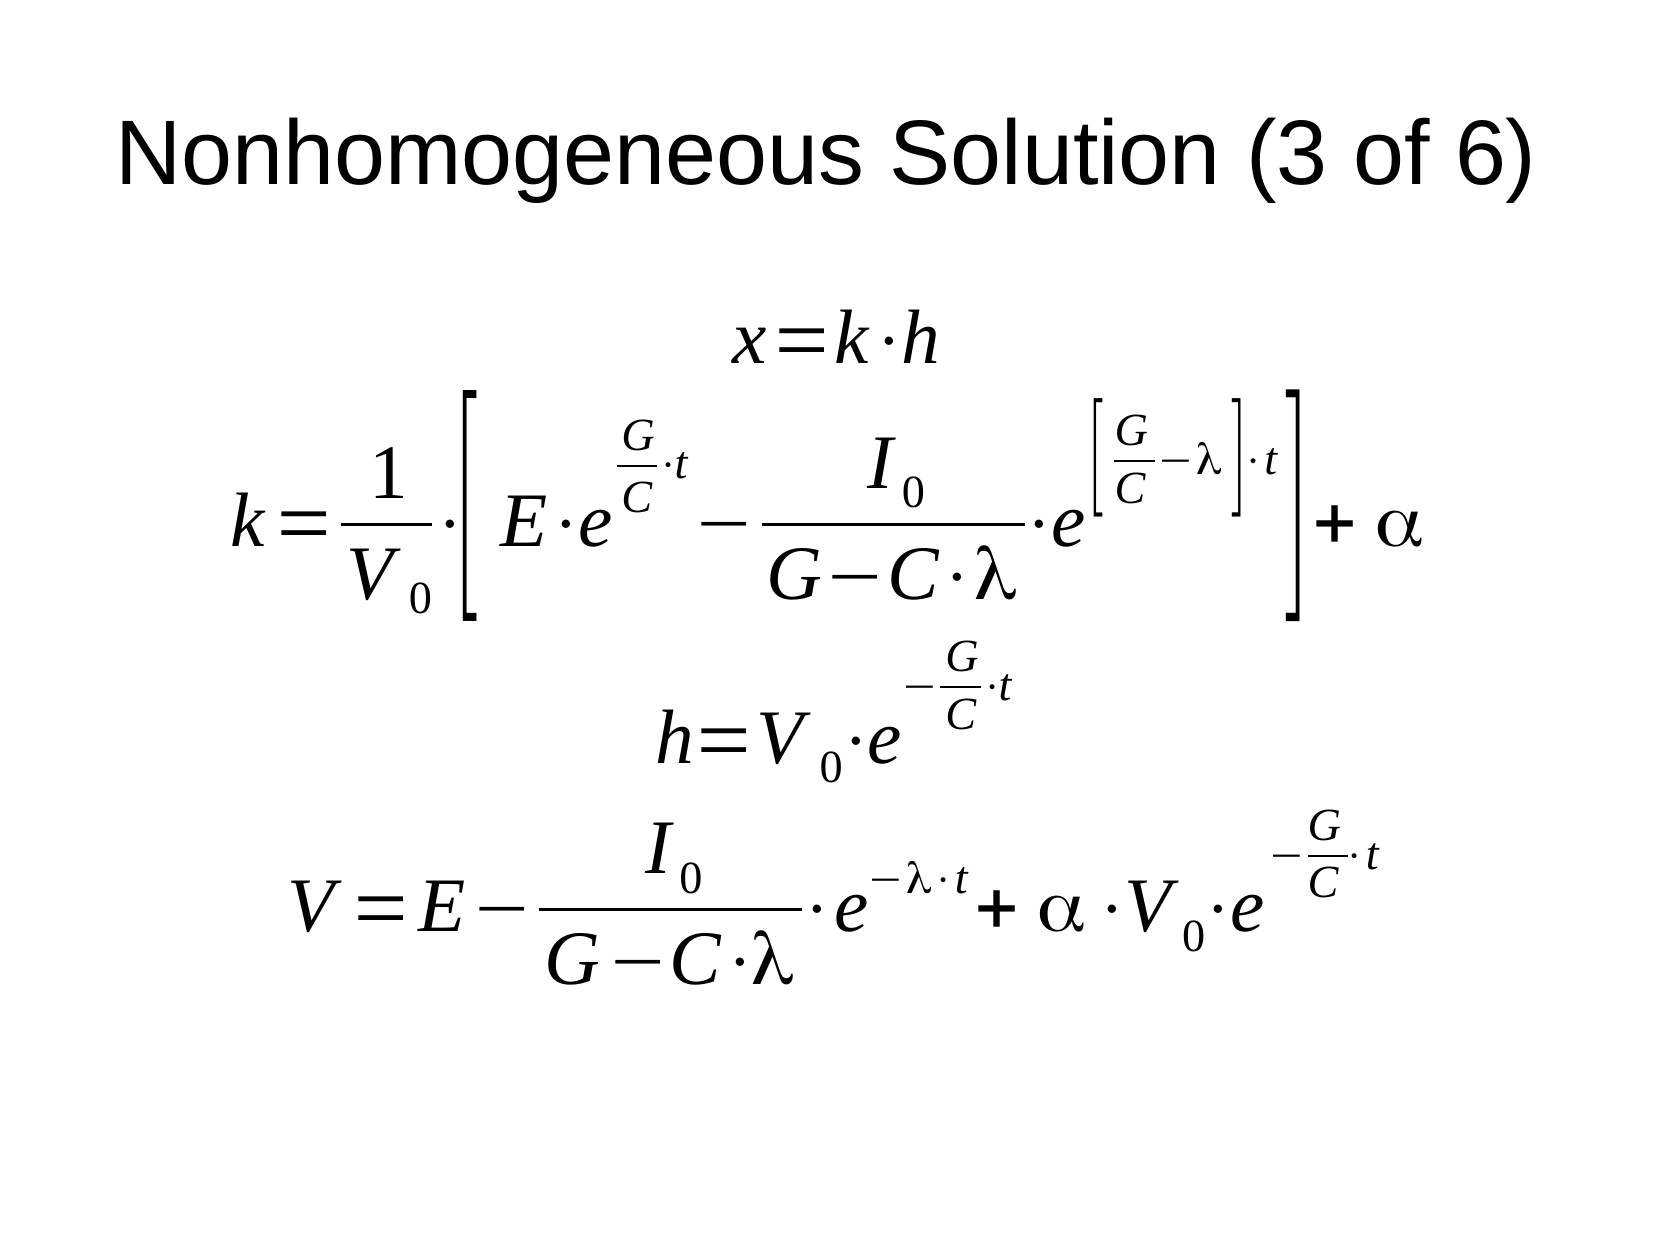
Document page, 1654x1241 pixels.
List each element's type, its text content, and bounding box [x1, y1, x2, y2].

title Nonhomogeneous Solution (3 of 6) [82, 49, 1571, 257]
chart [210, 296, 1443, 1005]
